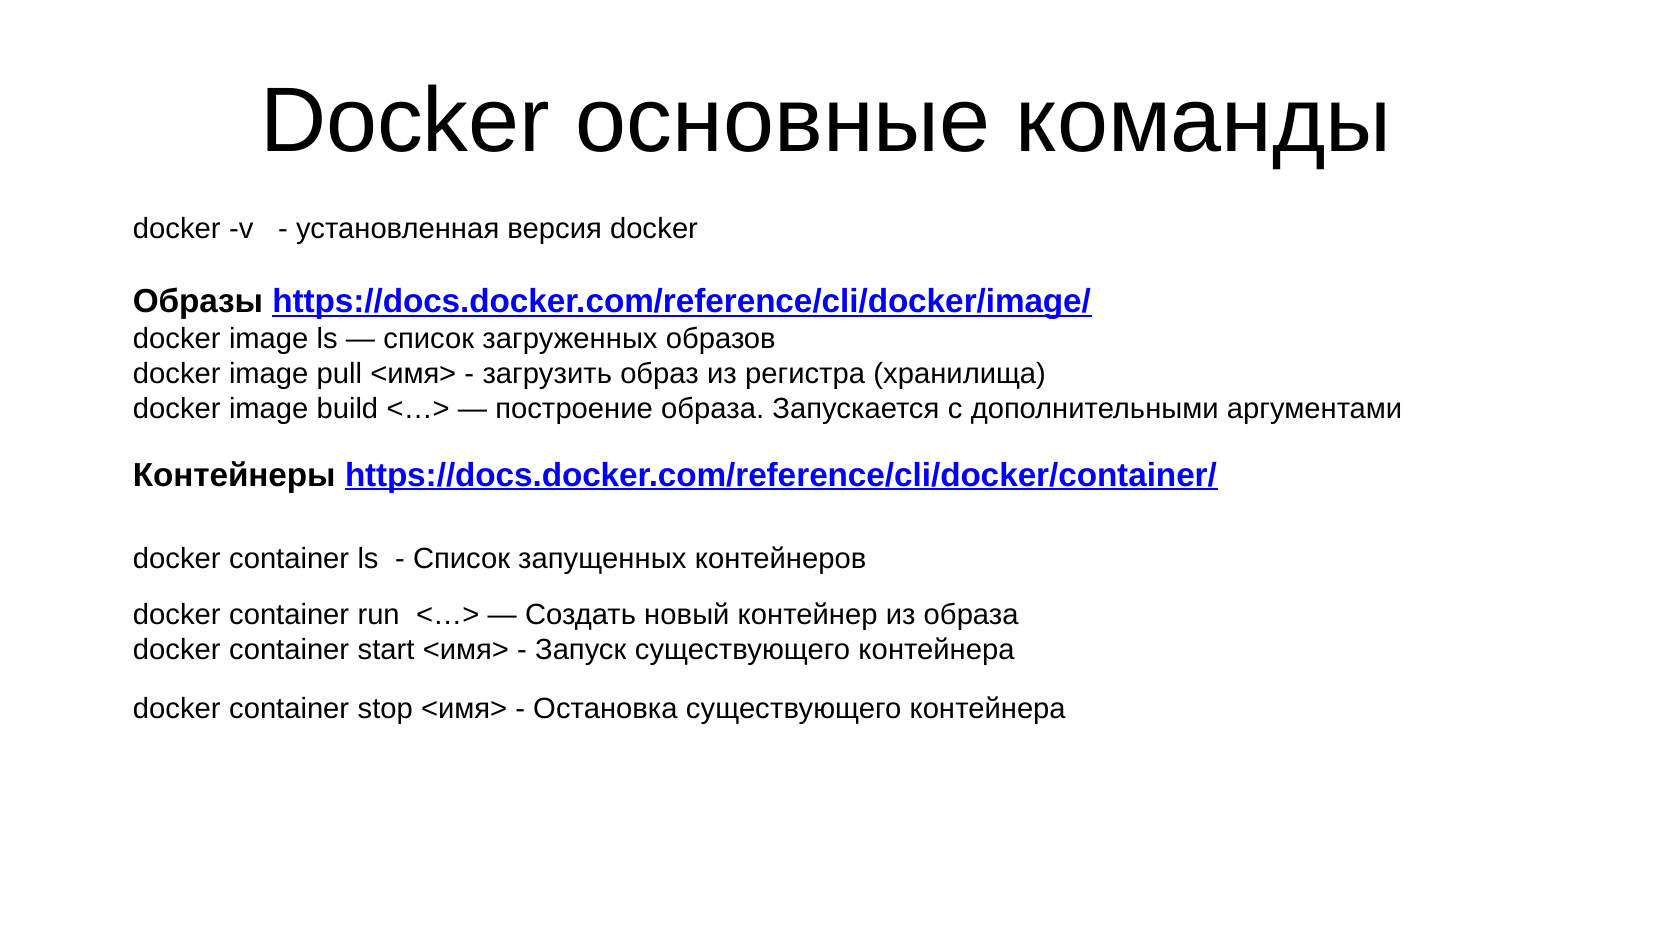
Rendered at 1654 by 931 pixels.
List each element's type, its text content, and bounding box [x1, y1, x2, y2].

title Docker основные команды [82, 12, 1571, 218]
text_box docker -v - установленная версия docker Образы https://docs.docker.com/reference/cli/docker/image/ docker image ls — список загруженных образов docker image pull <имя> - загрузить образ из регистра (хранилища) docker image build <…> — построение образа. Запускается с дополнительными аргументами Контейнеры https://docs.docker.com/reference/cli/docker/container/ docker container ls - Список запущенных контейнеров docker container run <…> — Создать новый контейнер из образа docker container start <имя> - Запуск существующего контейнера docker container stop <имя> - Остановка существующего контейнера [118, 177, 1565, 931]
